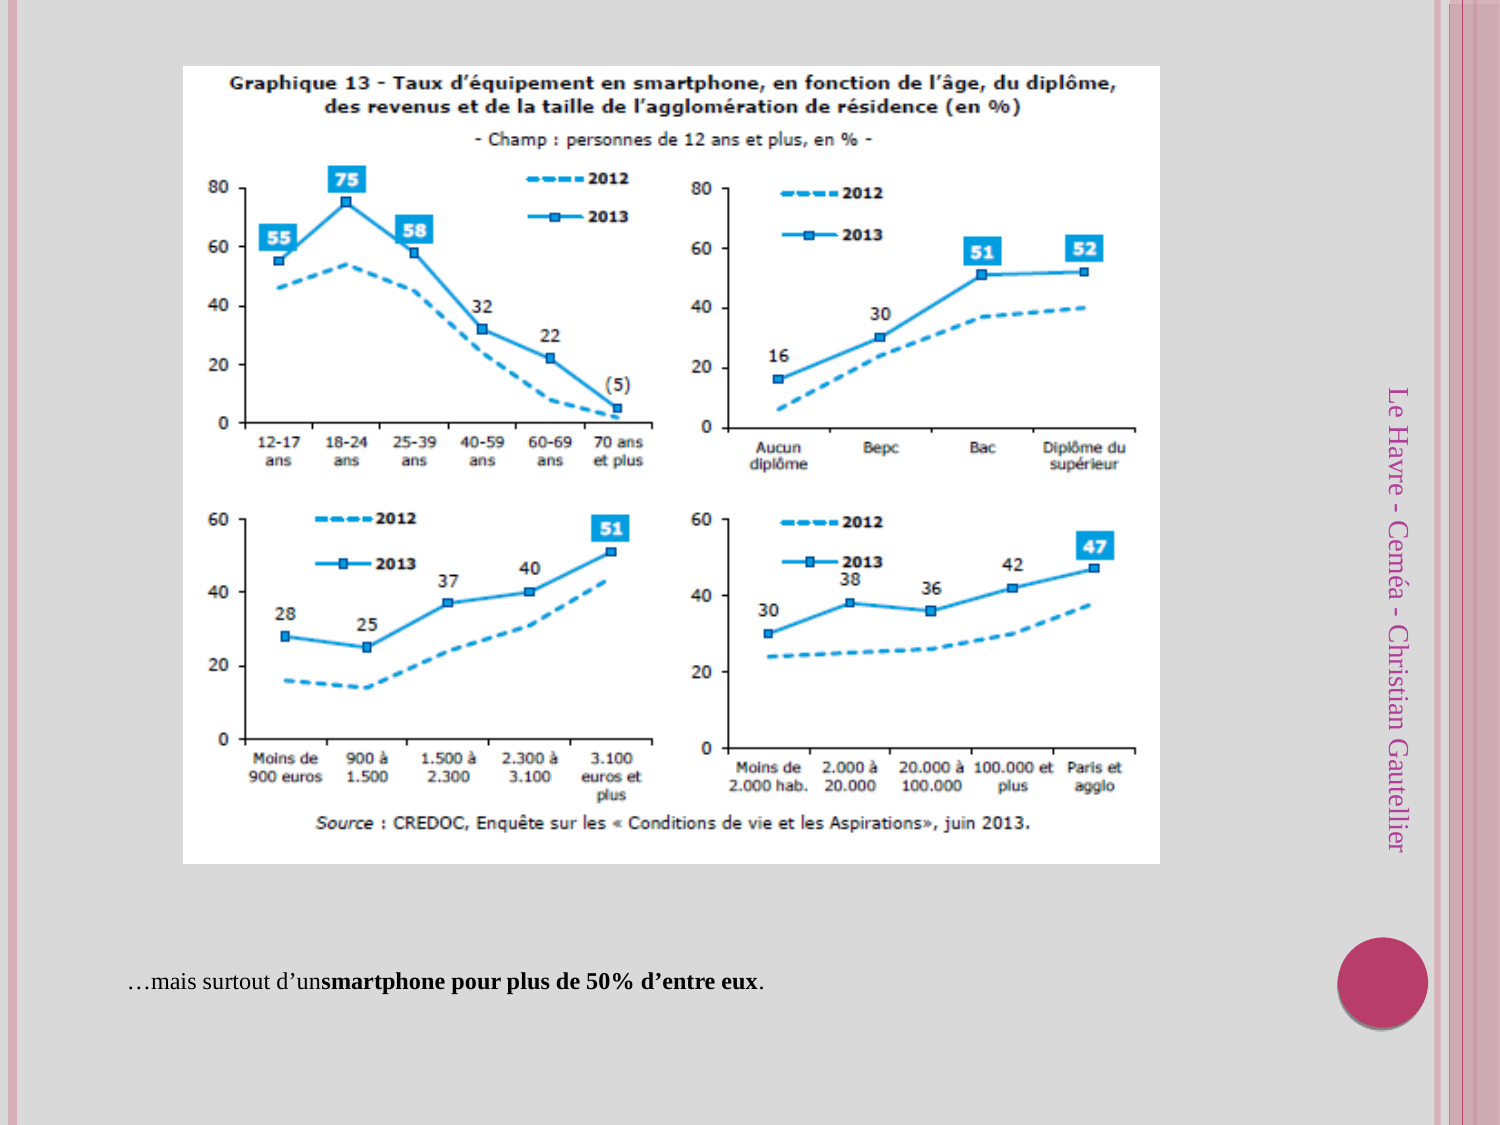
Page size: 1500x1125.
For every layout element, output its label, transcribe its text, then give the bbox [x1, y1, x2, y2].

text_box …mais surtout d’unsmartphone pour plus de 50% d’entre eux. [112, 940, 1270, 1006]
footer Le Havre - Ceméa - Christian Gautellier [1379, 380, 1440, 906]
picture [183, 66, 1160, 864]
